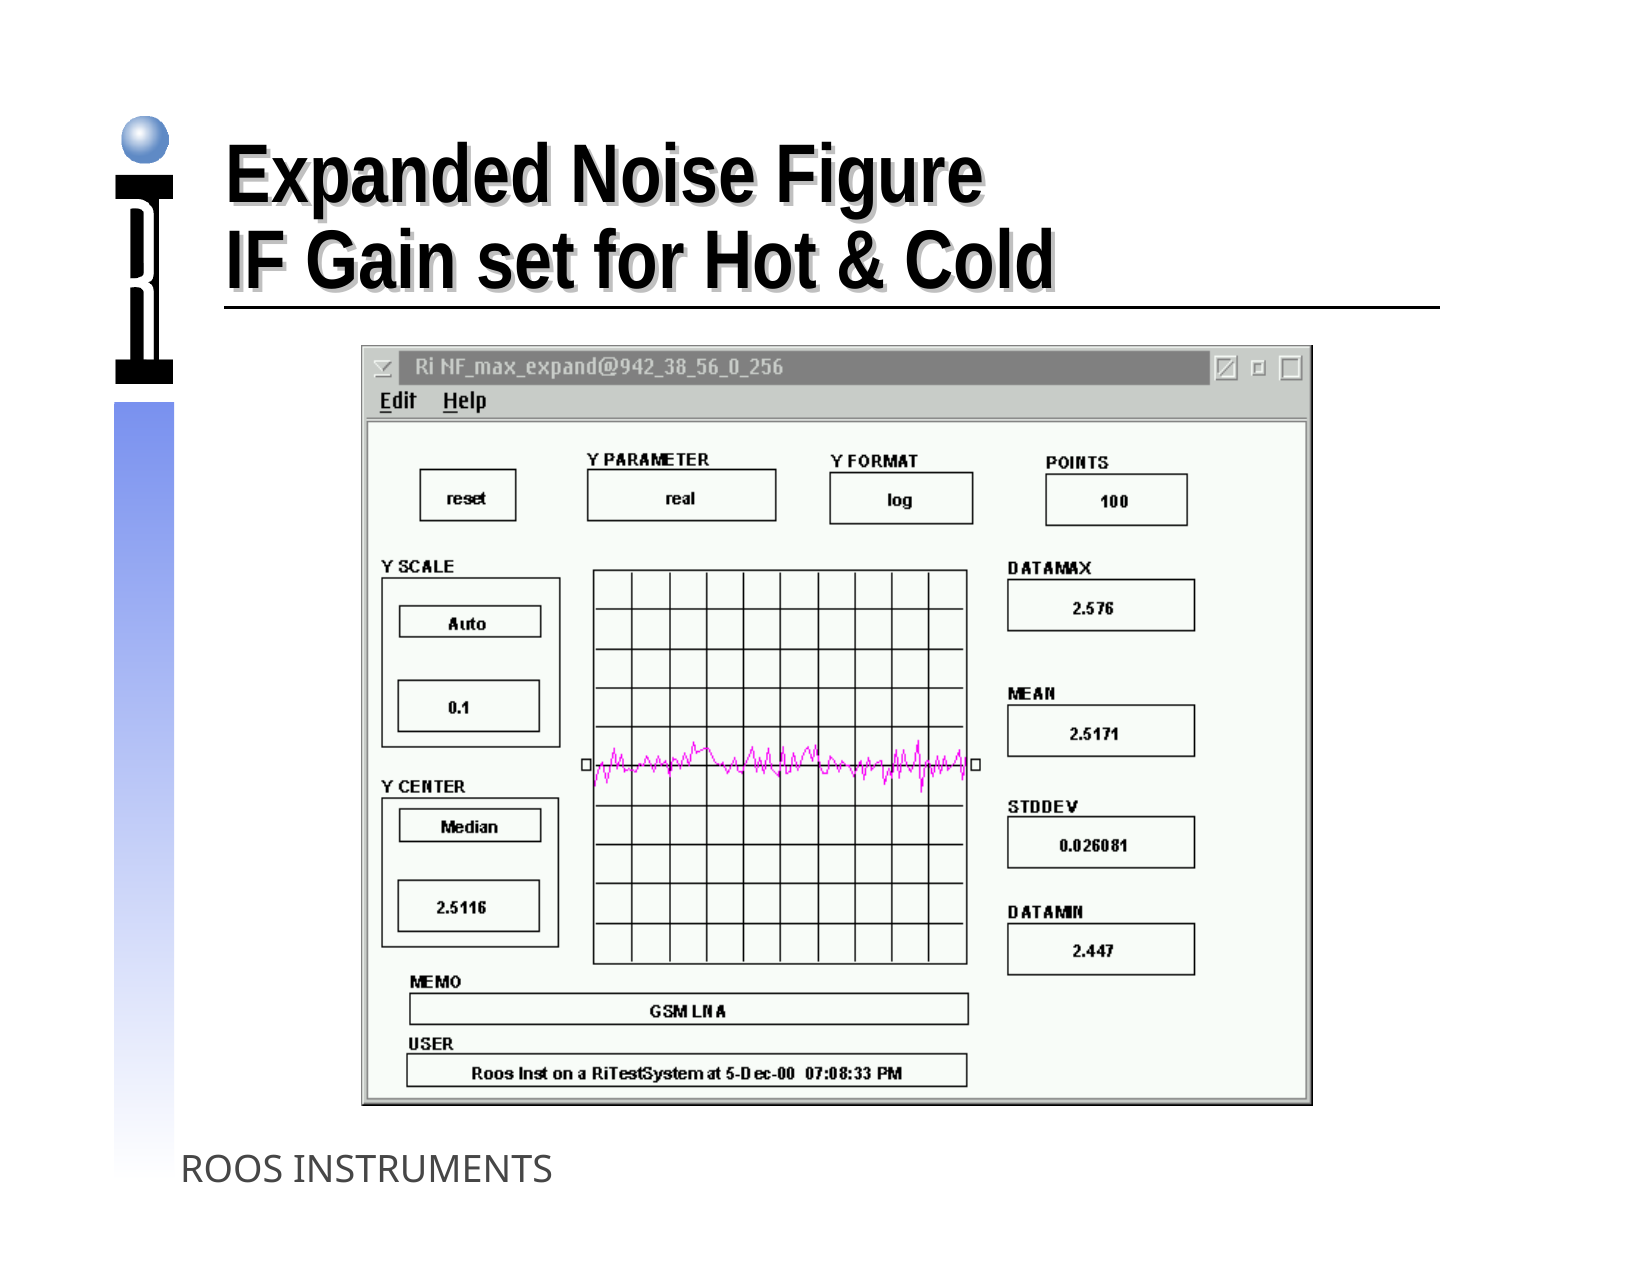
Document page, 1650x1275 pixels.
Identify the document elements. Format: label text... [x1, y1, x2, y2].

picture [361, 345, 1313, 1106]
text_box Expanded Noise Figure IF Gain set for Hot & Cold [225, 133, 1447, 318]
